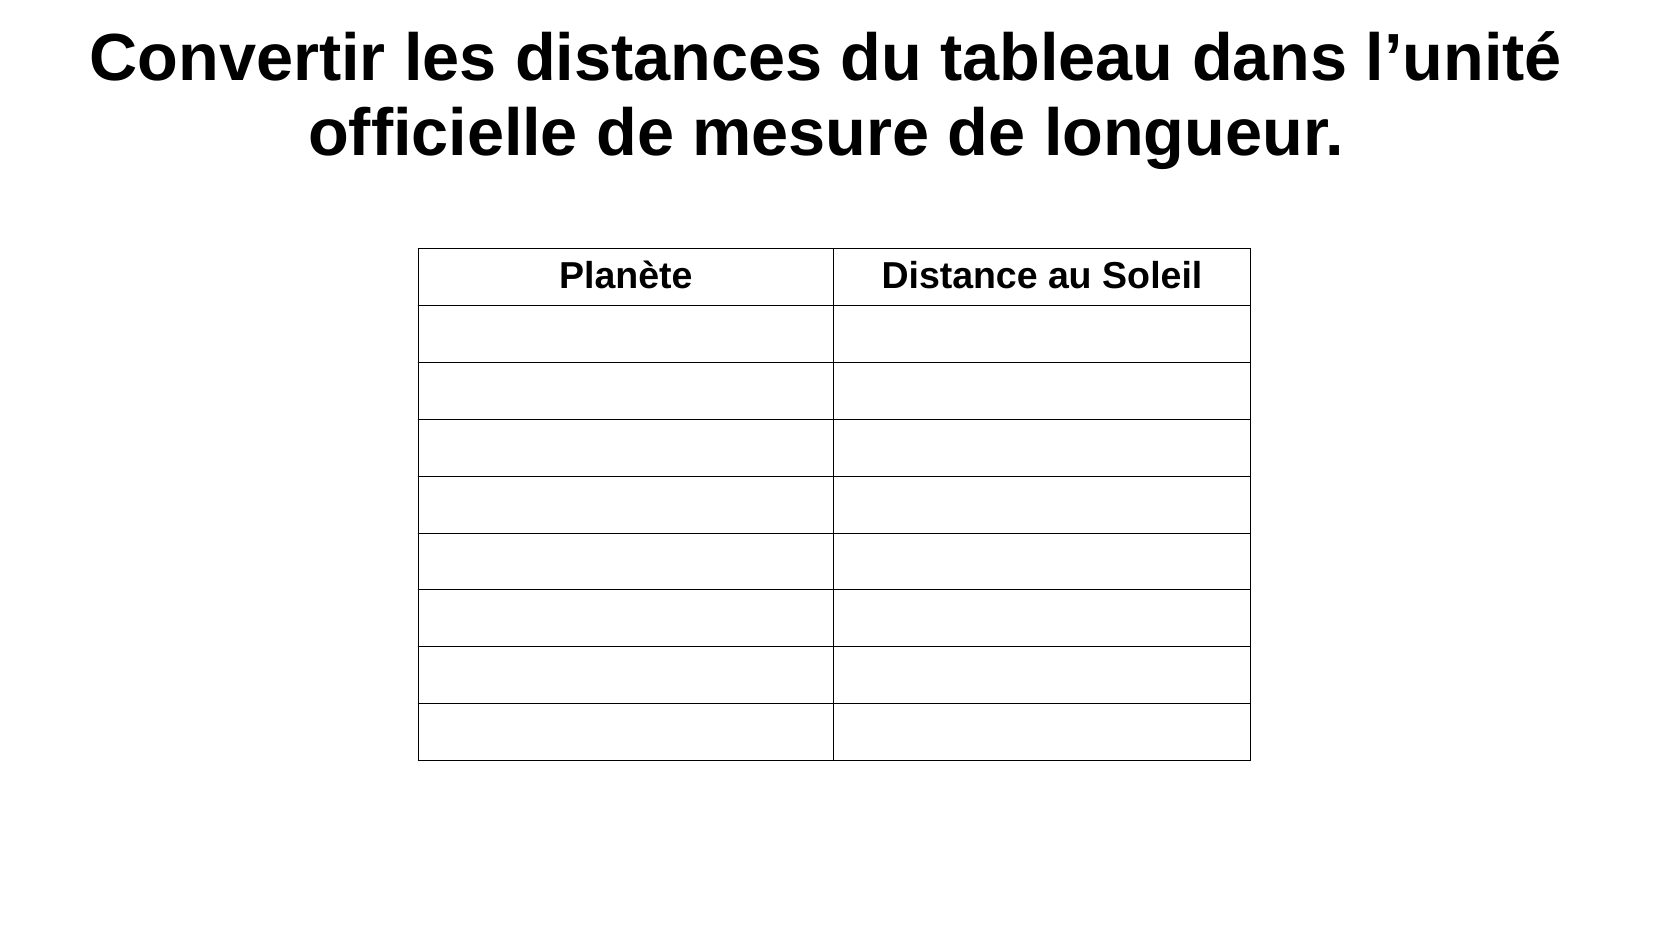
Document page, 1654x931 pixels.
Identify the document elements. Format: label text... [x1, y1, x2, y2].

table_cell [419, 590, 833, 646]
table_cell [419, 704, 833, 760]
table_header Planète [419, 249, 833, 305]
table_cell [834, 704, 1250, 760]
table_header Distance au Soleil [834, 249, 1250, 305]
table_cell [834, 420, 1250, 476]
table_cell [834, 306, 1250, 362]
table_cell [419, 534, 833, 589]
table_cell [419, 420, 833, 476]
table_cell [834, 477, 1250, 533]
subtitle Convertir les distances du tableau dans l’unité officielle de mesure de longueur. [82, 19, 1571, 394]
table_cell [419, 477, 833, 533]
table_cell [834, 590, 1250, 646]
table_cell [834, 647, 1250, 703]
table_cell [419, 363, 833, 419]
table_cell [419, 647, 833, 703]
table_cell [419, 306, 833, 362]
table_cell [834, 534, 1250, 589]
table_cell [834, 363, 1250, 419]
